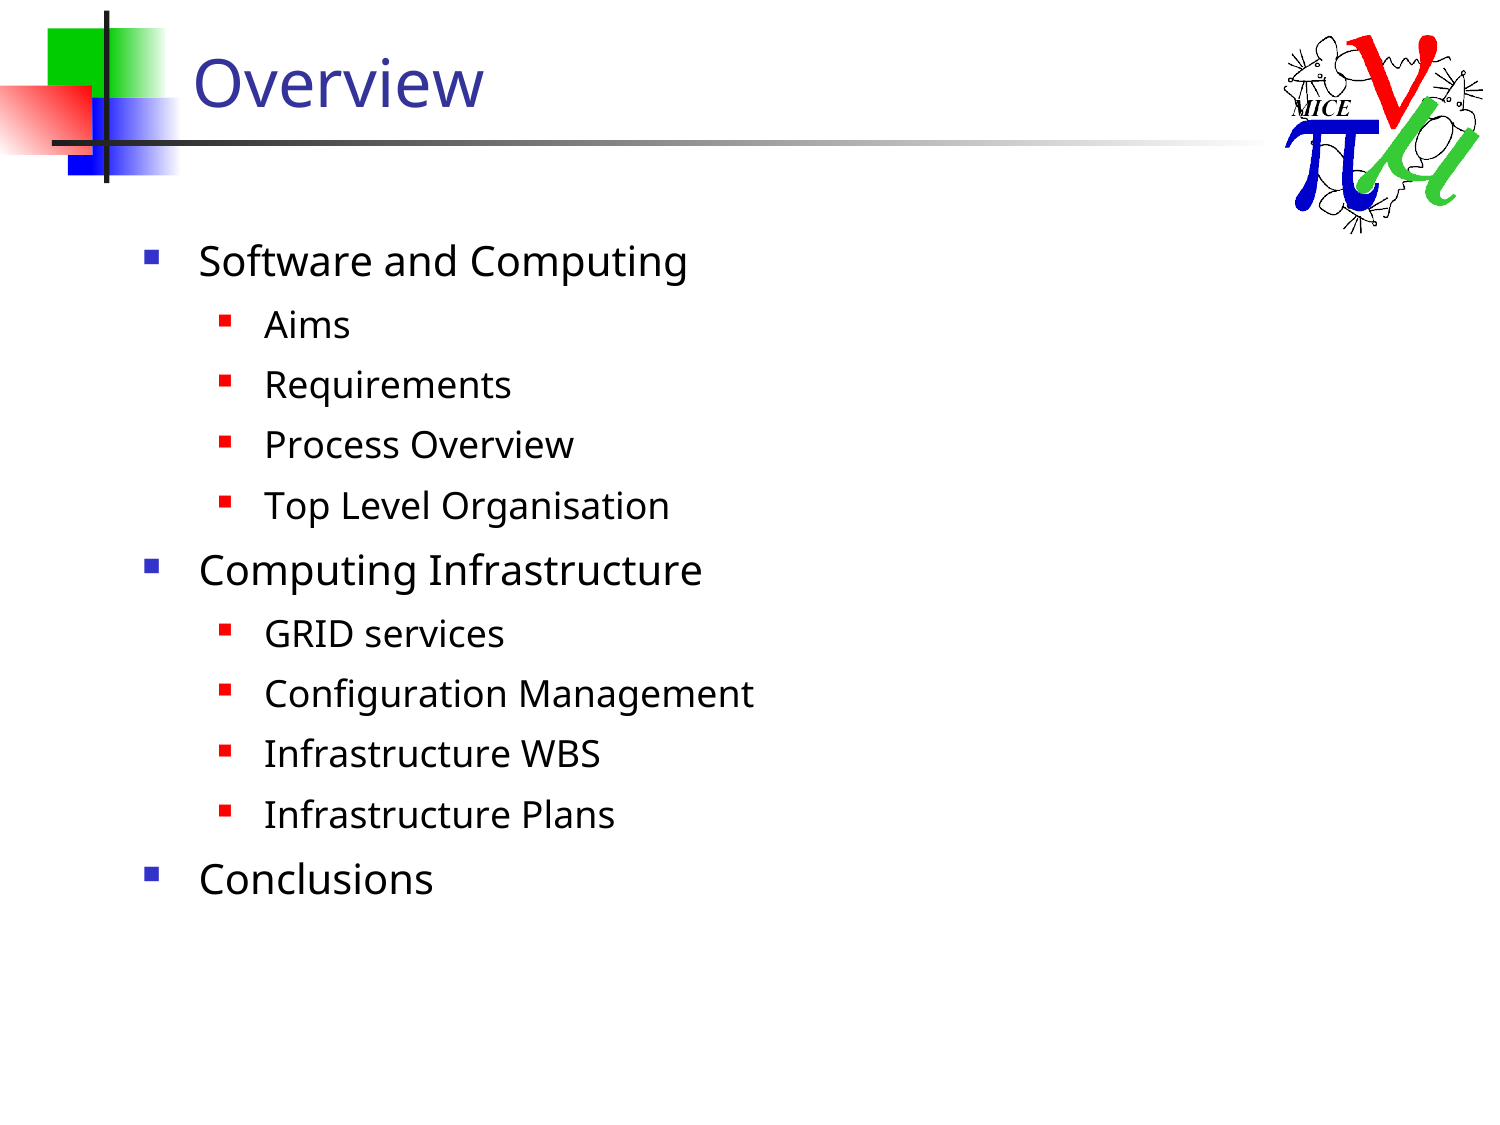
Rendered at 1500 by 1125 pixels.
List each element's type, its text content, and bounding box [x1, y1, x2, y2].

list Software and Computing Aims Requirements Process Overview Top Level Organisation Computing Infrastructure GRID services Configuration Management Infrastructure WBS Infrastructure Plans Conclusions [142, 231, 1418, 975]
picture [1264, 5, 1500, 251]
title Overview [191, 0, 1471, 176]
